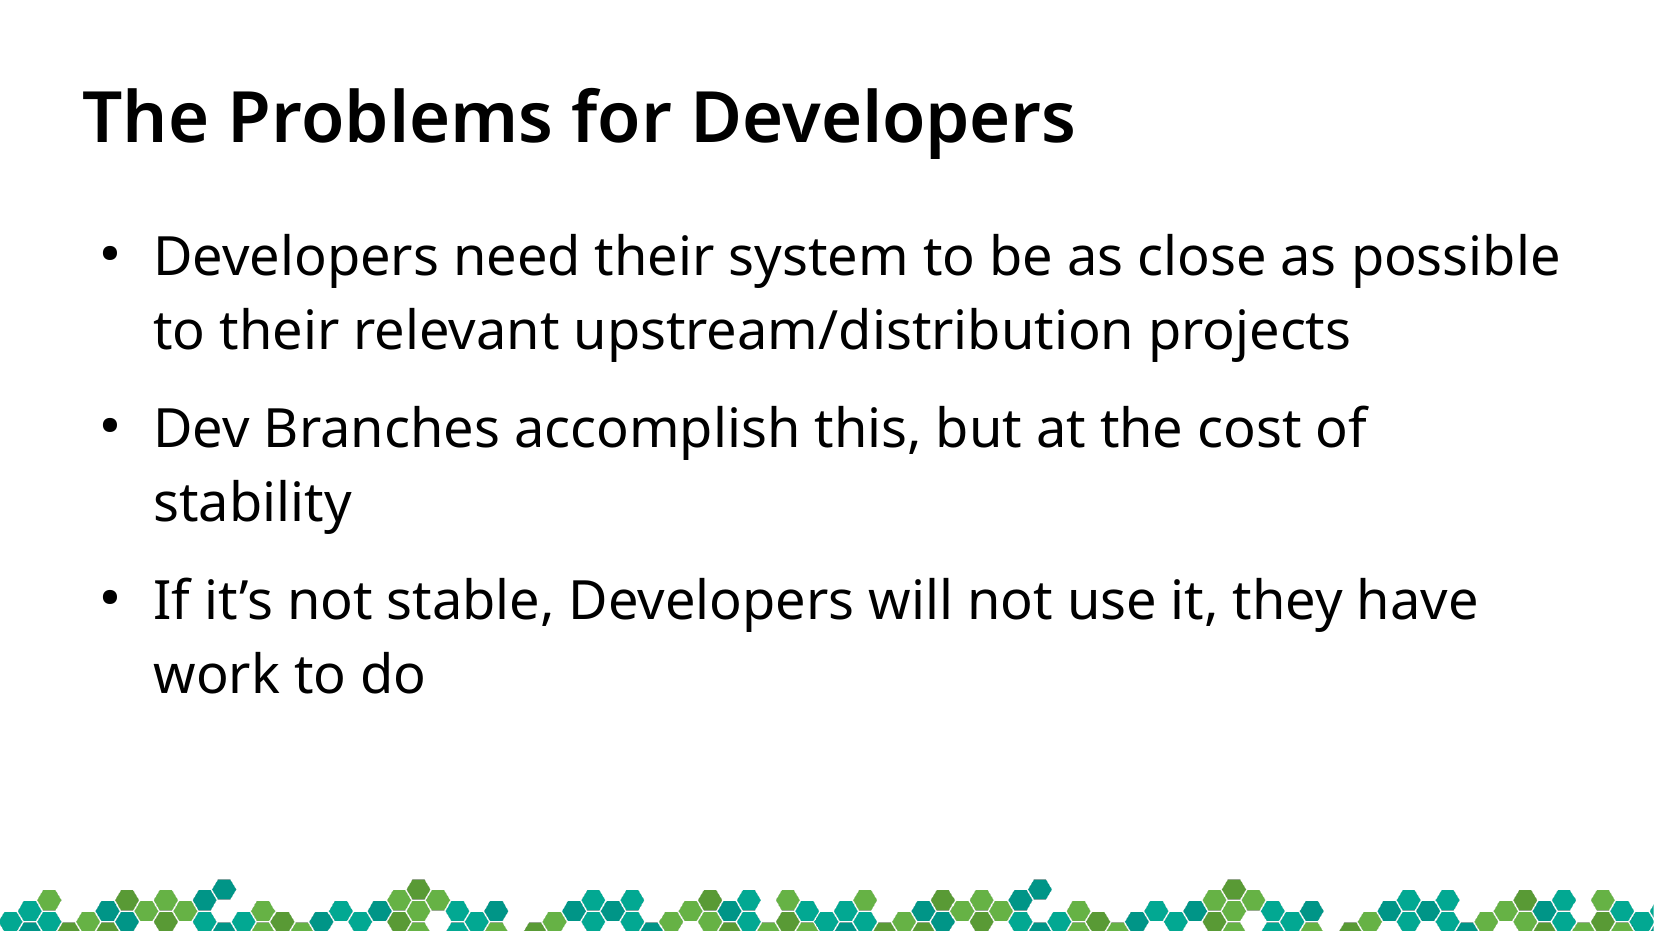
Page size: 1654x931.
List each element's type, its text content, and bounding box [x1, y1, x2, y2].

list Developers need their system to be as close as possible to their relevant upstream/distribution projects Dev Branches accomplish this, but at the cost of stability If it’s not stable, Developers will not use it, they have work to do [82, 217, 1571, 851]
picture [0, 871, 1654, 931]
title The Problems for Developers [82, 37, 1571, 193]
